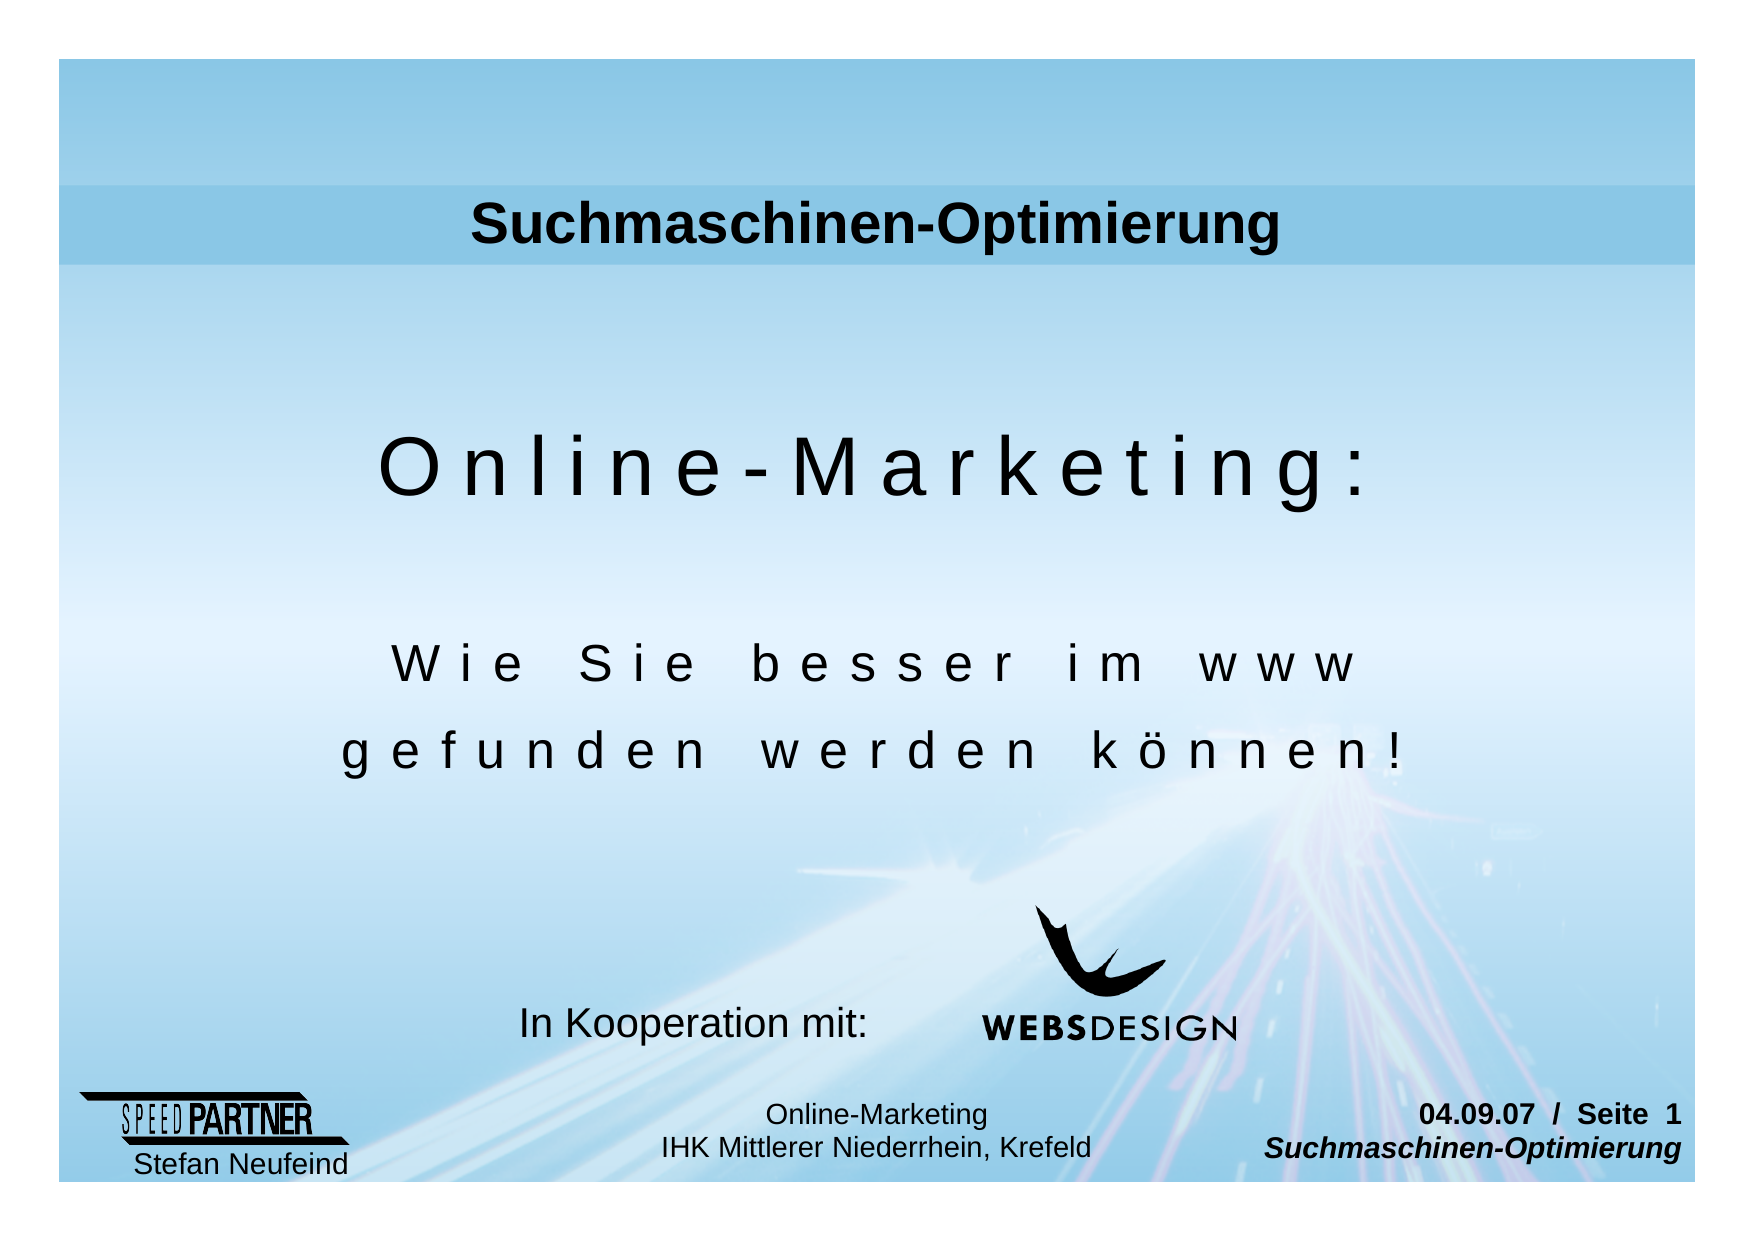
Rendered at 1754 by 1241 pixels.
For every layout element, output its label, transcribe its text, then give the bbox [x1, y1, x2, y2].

picture [982, 905, 1236, 1041]
text_box In Kooperation mit: [518, 999, 951, 1047]
picture [59, 59, 1695, 185]
picture [59, 265, 1695, 1182]
title Suchmaschinen-Optimierung [59, 190, 1695, 257]
subtitle Online-Marketing: Wie Sie besser im www gefunden werden können! [71, 272, 1695, 1055]
